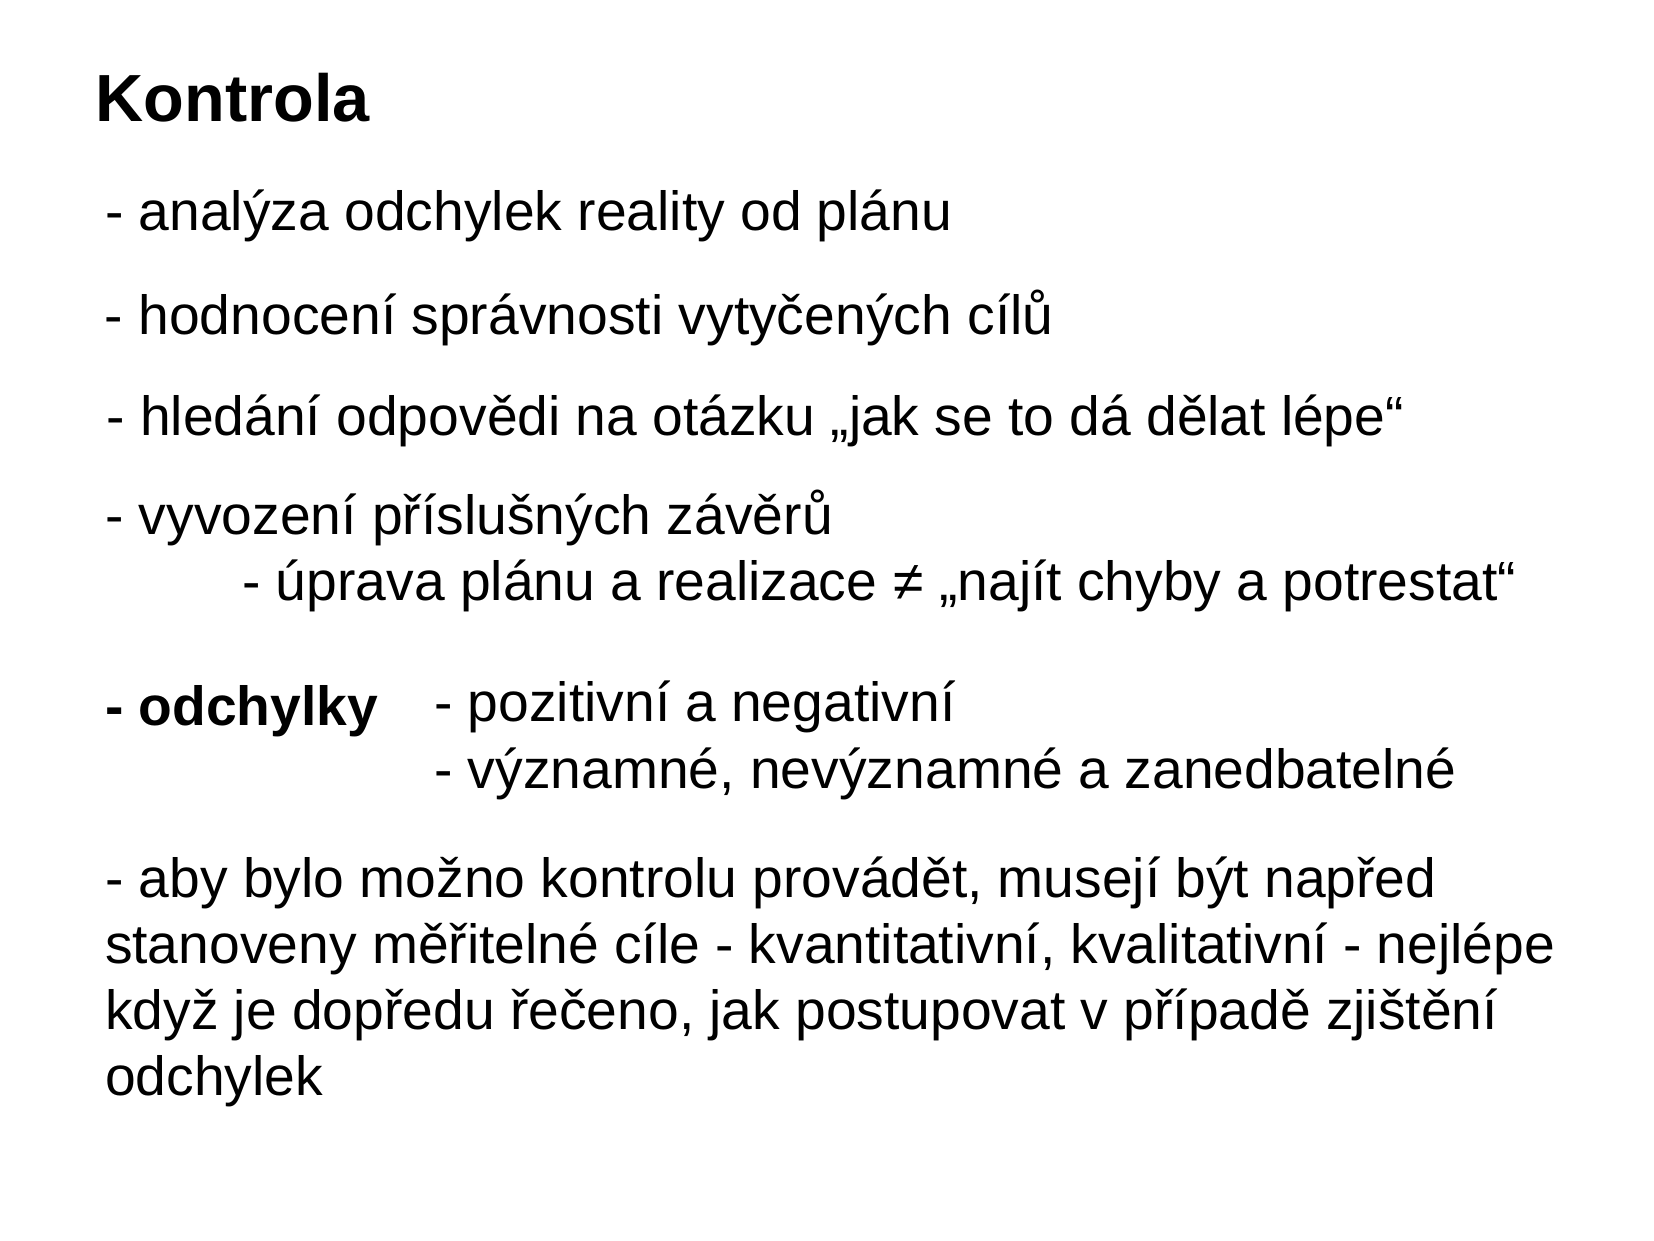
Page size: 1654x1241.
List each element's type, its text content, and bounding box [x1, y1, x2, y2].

text_box - pozitivní a negativní - významné, nevýznamné a zanedbatelné [384, 659, 1473, 808]
text_box - hledání odpovědi na otázku „jak se to dá dělat lépe“ [56, 372, 1421, 455]
text_box - analýza odchylek reality od plánu [54, 167, 969, 250]
text_box - aby bylo možno kontrolu provádět, musejí být napřed stanoveny měřitelné cíle - kvantitativní, kvalitativní - nejlépe když je dopředu řečeno, jak postupovat v případě zjištění odchylek [54, 834, 1609, 1115]
text_box - odchylky [54, 662, 384, 745]
text_box - vyvození příslušných závěrů - úprava plánu a realizace ≠ „najít chyby a potrestat“ [54, 471, 1582, 620]
text_box - hodnocení správnosti vytyčených cílů [54, 271, 1070, 354]
text_box Kontrola [45, 47, 385, 143]
